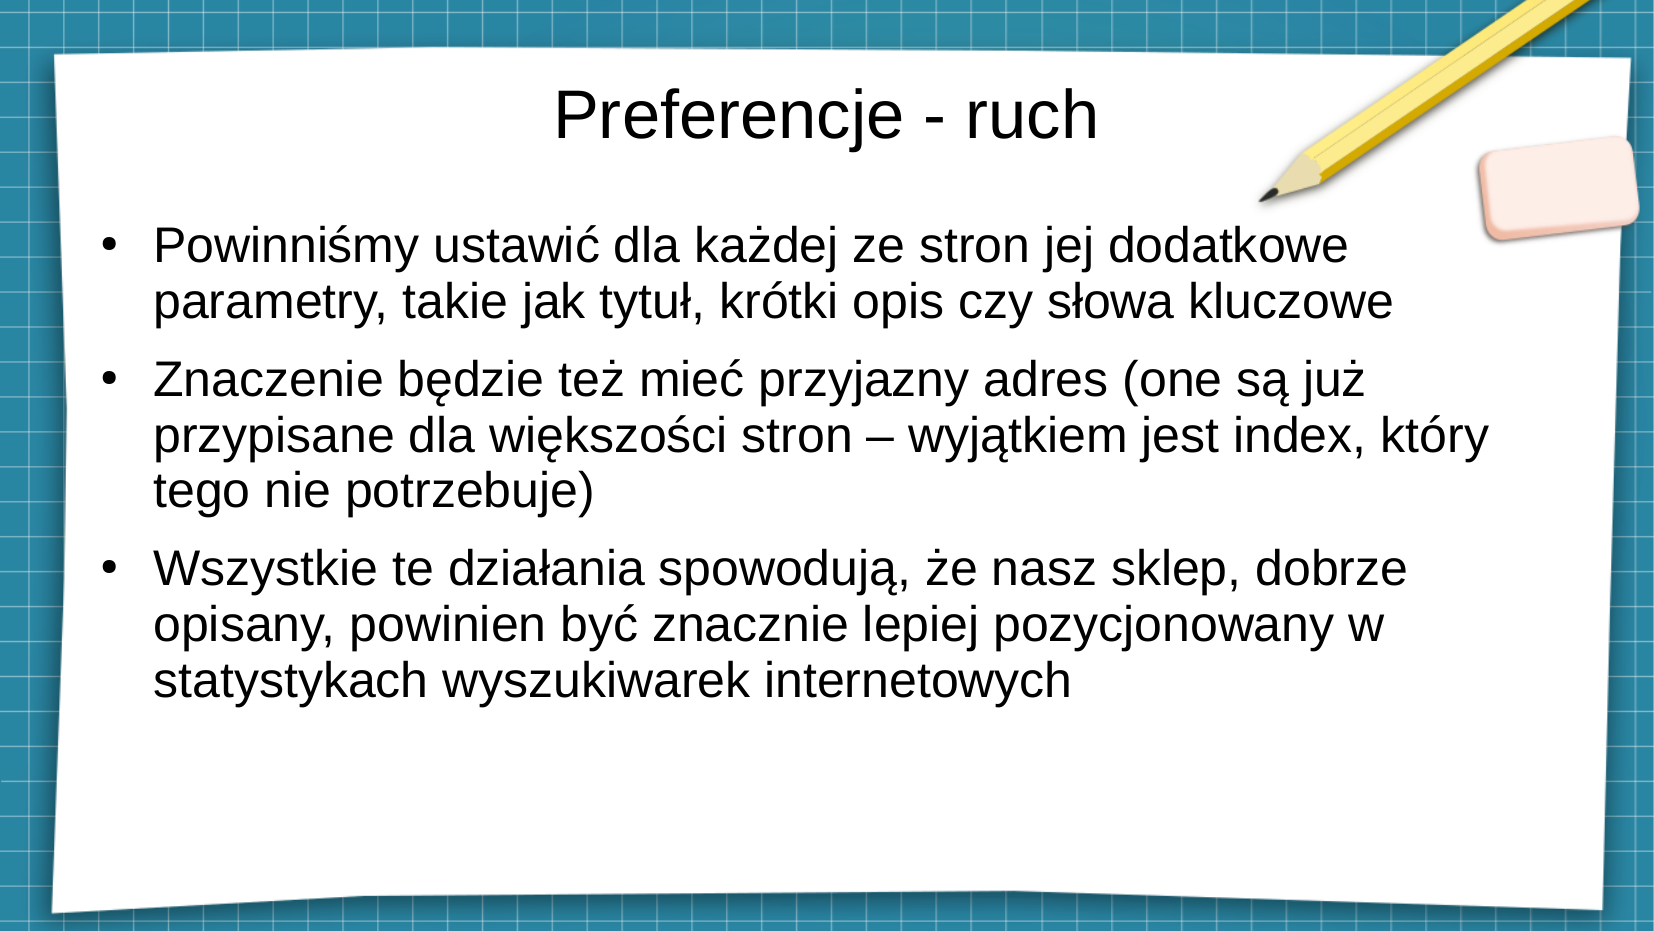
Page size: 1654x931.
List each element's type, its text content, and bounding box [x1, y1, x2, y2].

list Powinniśmy ustawić dla każdej ze stron jej dodatkowe parametry, takie jak tytuł, krótki opis czy słowa kluczowe Znaczenie będzie też mieć przyjazny adres (one są już przypisane dla większości stron – wyjątkiem jest index, który tego nie potrzebuje) Wszystkie te działania spowodują, że nasz sklep, dobrze opisany, powinien być znacznie lepiej pozycjonowany w statystykach wyszukiwarek internetowych [82, 217, 1571, 758]
picture [0, 0, 1654, 931]
title Preferencje - ruch [82, 37, 1571, 193]
